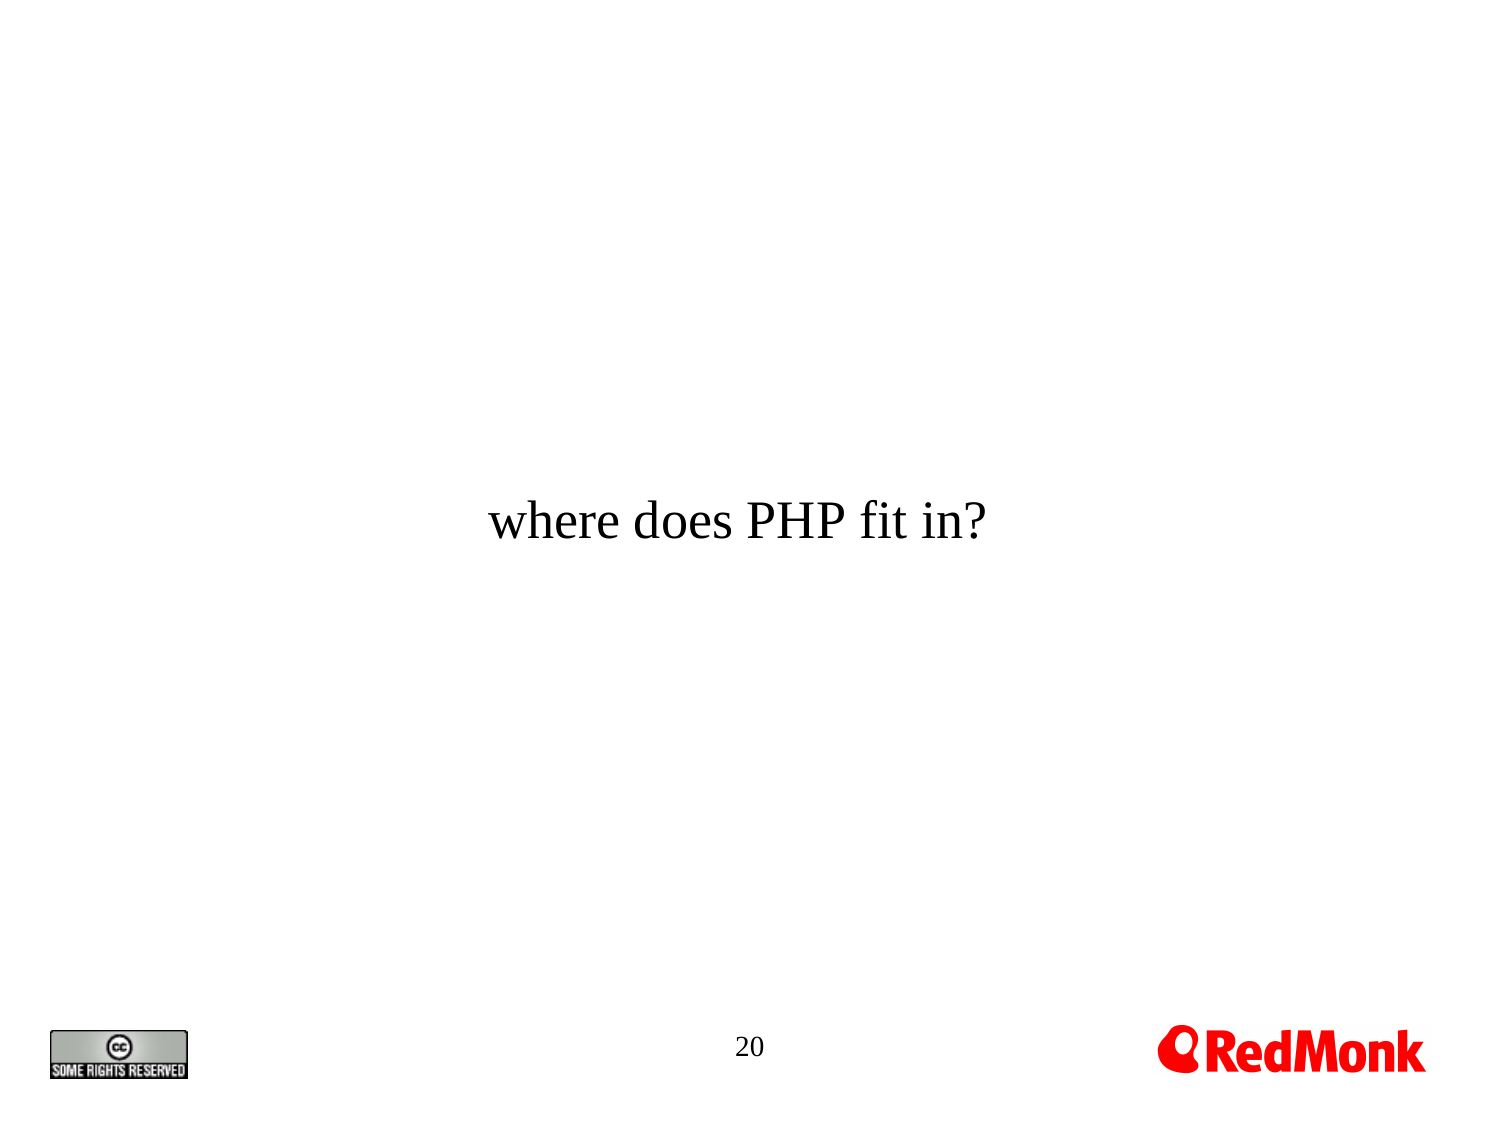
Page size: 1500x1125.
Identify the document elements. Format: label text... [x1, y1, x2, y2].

picture [50, 1030, 188, 1079]
picture [1151, 1023, 1433, 1075]
text_box where does PHP fit in? [473, 503, 1190, 579]
